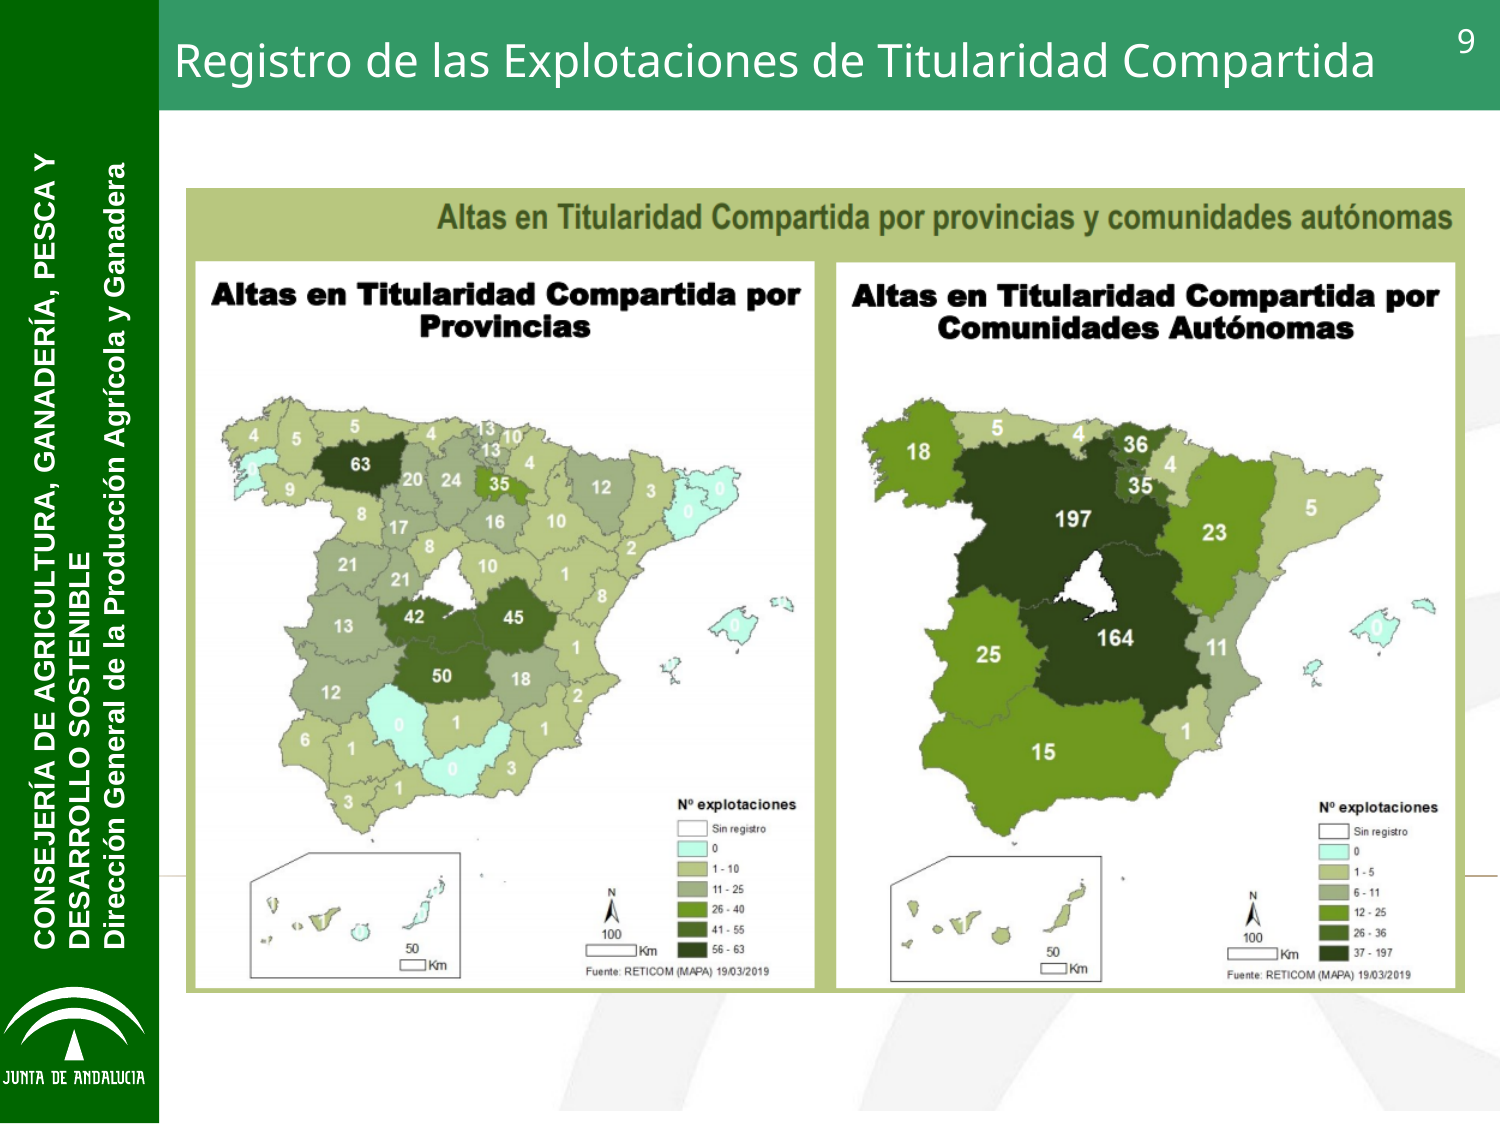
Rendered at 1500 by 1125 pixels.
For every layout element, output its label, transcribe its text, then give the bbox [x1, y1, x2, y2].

text_box 9 [1442, 12, 1489, 68]
text_box Registro de las Explotaciones de Titularidad Compartida [158, 0, 1500, 111]
picture [160, 186, 1500, 1111]
